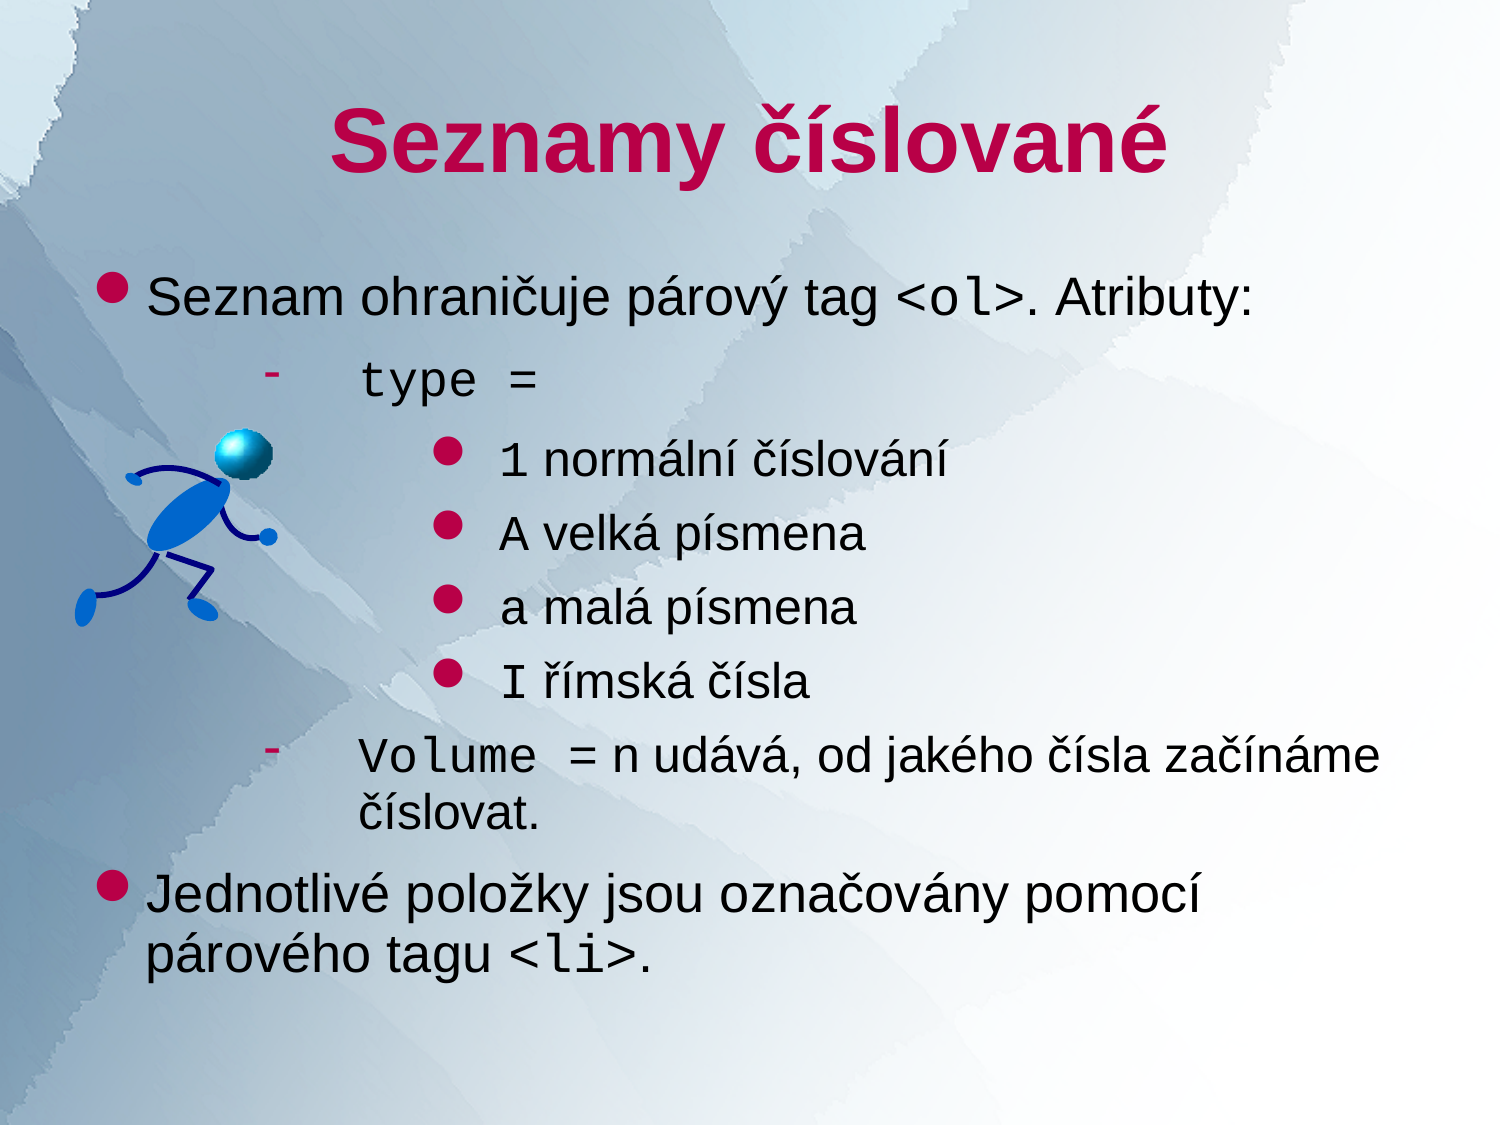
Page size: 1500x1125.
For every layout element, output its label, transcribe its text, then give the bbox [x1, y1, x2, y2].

text_box [147, 477, 231, 551]
picture [0, 0, 1500, 1125]
text_box [259, 528, 278, 546]
text_box [125, 472, 143, 486]
text_box Seznamy číslované [75, 52, 1426, 226]
text_box [74, 588, 97, 627]
text_box Seznam ohraničuje párový tag <ol>. Atributy: type = 1 normální číslování A velká písmena a malá písmena I římská čísla Volume = n udává, od jakého čísla začínáme číslovat. Jednotlivé položky jsou označovány pomocí párového tagu <li>. [75, 263, 1426, 1011]
text_box [187, 598, 219, 622]
